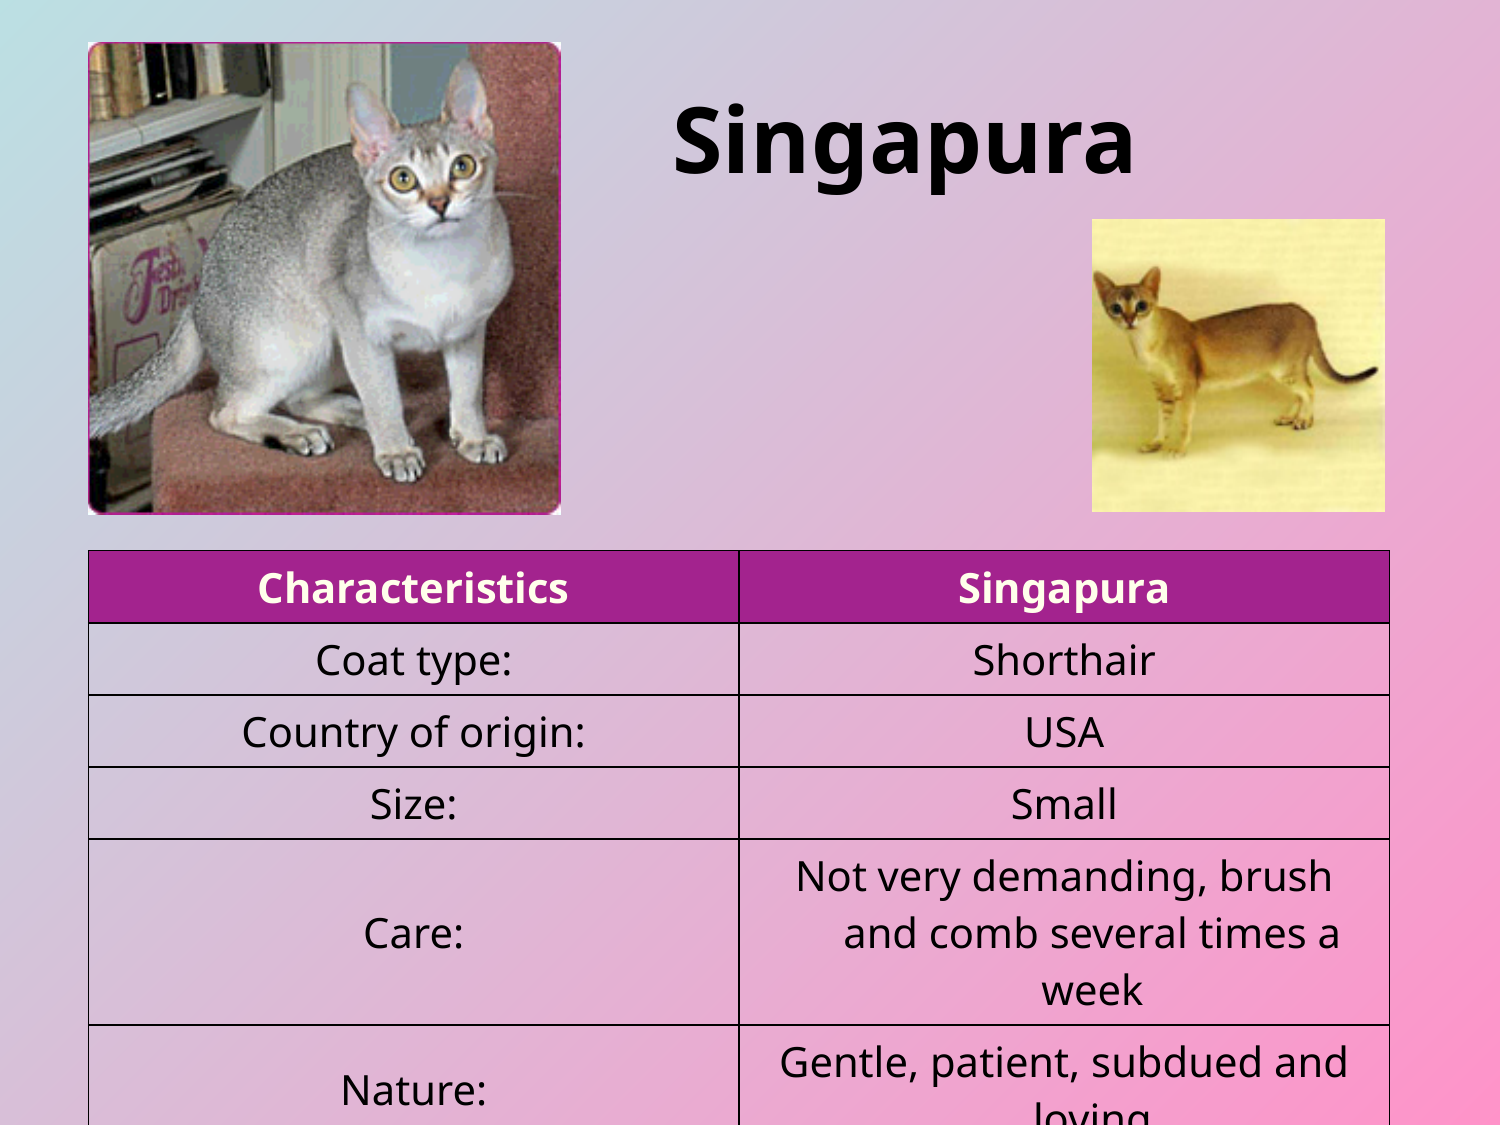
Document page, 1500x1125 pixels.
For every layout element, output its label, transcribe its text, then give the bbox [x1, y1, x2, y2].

picture [88, 42, 561, 516]
table_cell Nature: [89, 1026, 738, 1125]
table_cell Care: [89, 840, 738, 1024]
table_header Characteristics [89, 551, 738, 622]
table_cell Country of origin: [89, 696, 738, 766]
table_cell Not very demanding, brush and comb several times a week [740, 840, 1389, 1024]
table_cell Small [740, 768, 1389, 838]
table_cell Size: [89, 768, 738, 838]
picture [1092, 219, 1385, 512]
table_cell Gentle, patient, subdued and loving [740, 1026, 1389, 1125]
table_cell Coat type: [89, 624, 738, 694]
table_header Singapura [740, 551, 1389, 622]
title Singapura [561, 42, 1500, 231]
table_cell Shorthair [740, 624, 1389, 694]
table_cell USA [740, 696, 1389, 766]
